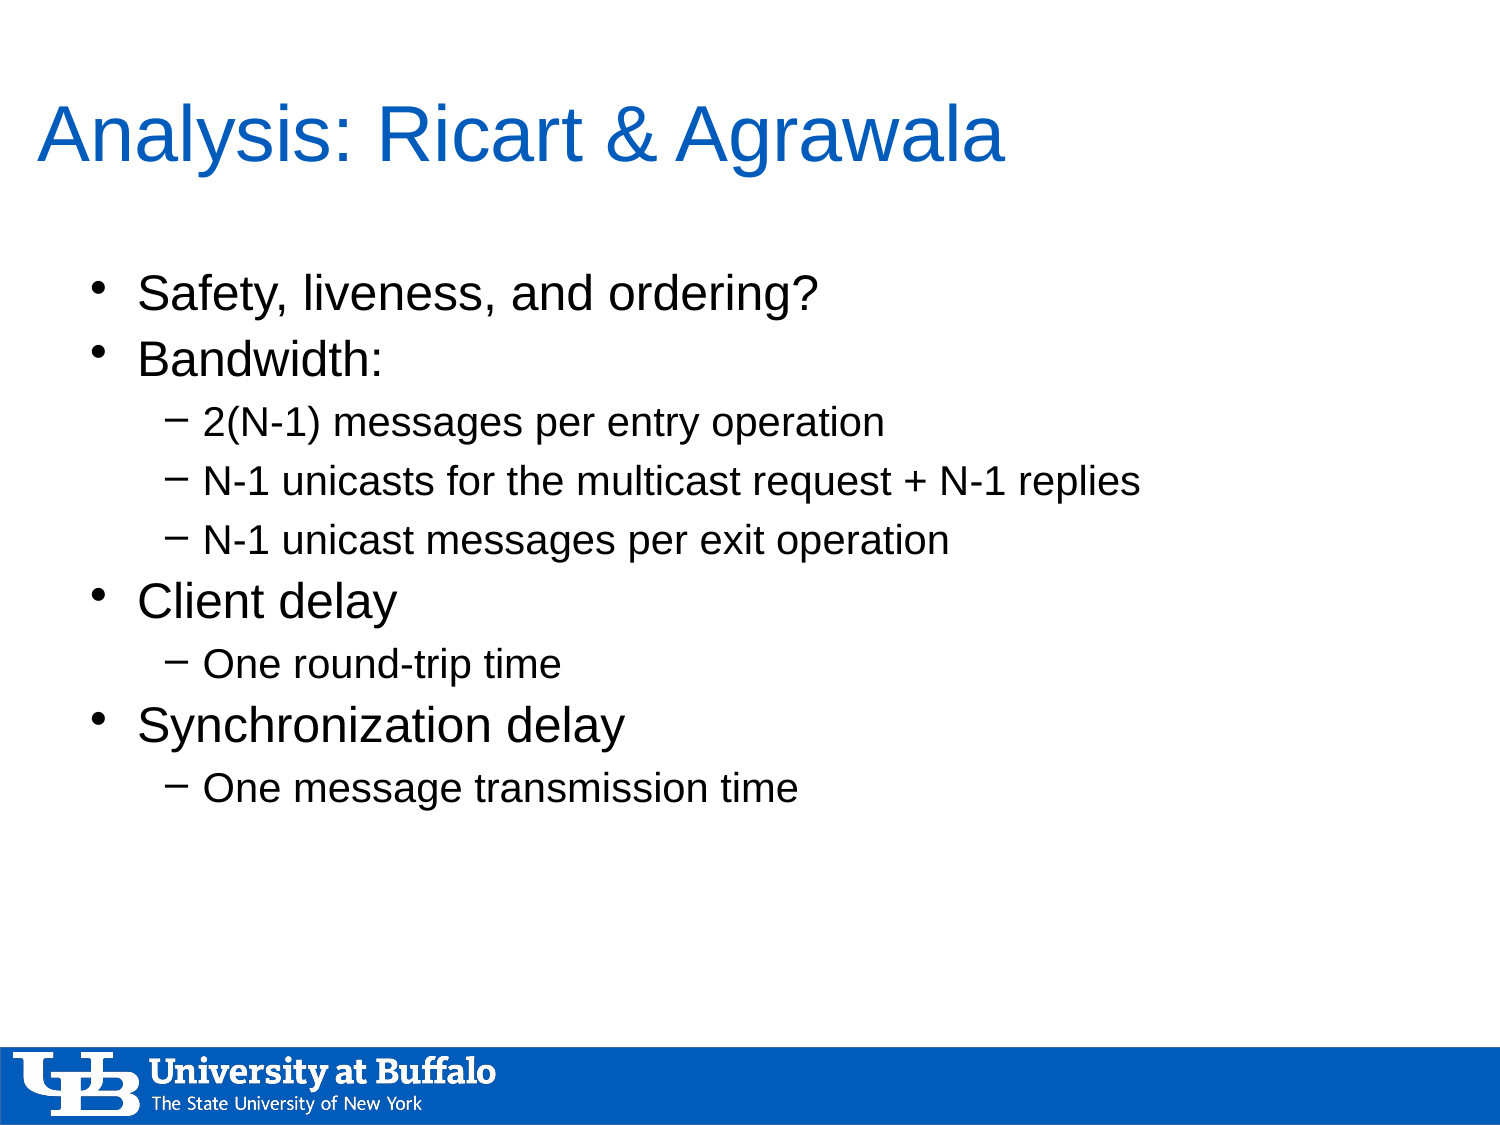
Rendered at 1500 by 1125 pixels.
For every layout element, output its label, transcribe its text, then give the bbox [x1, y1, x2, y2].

list Safety, liveness, and ordering? Bandwidth: 2(N-1) messages per entry operation N-1 unicasts for the multicast request + N-1 replies N-1 unicast messages per exit operation Client delay One round-trip time Synchronization delay One message transmission time [75, 263, 1425, 916]
title Analysis: Ricart & Agrawala [37, 40, 1388, 228]
picture [13, 1052, 496, 1116]
